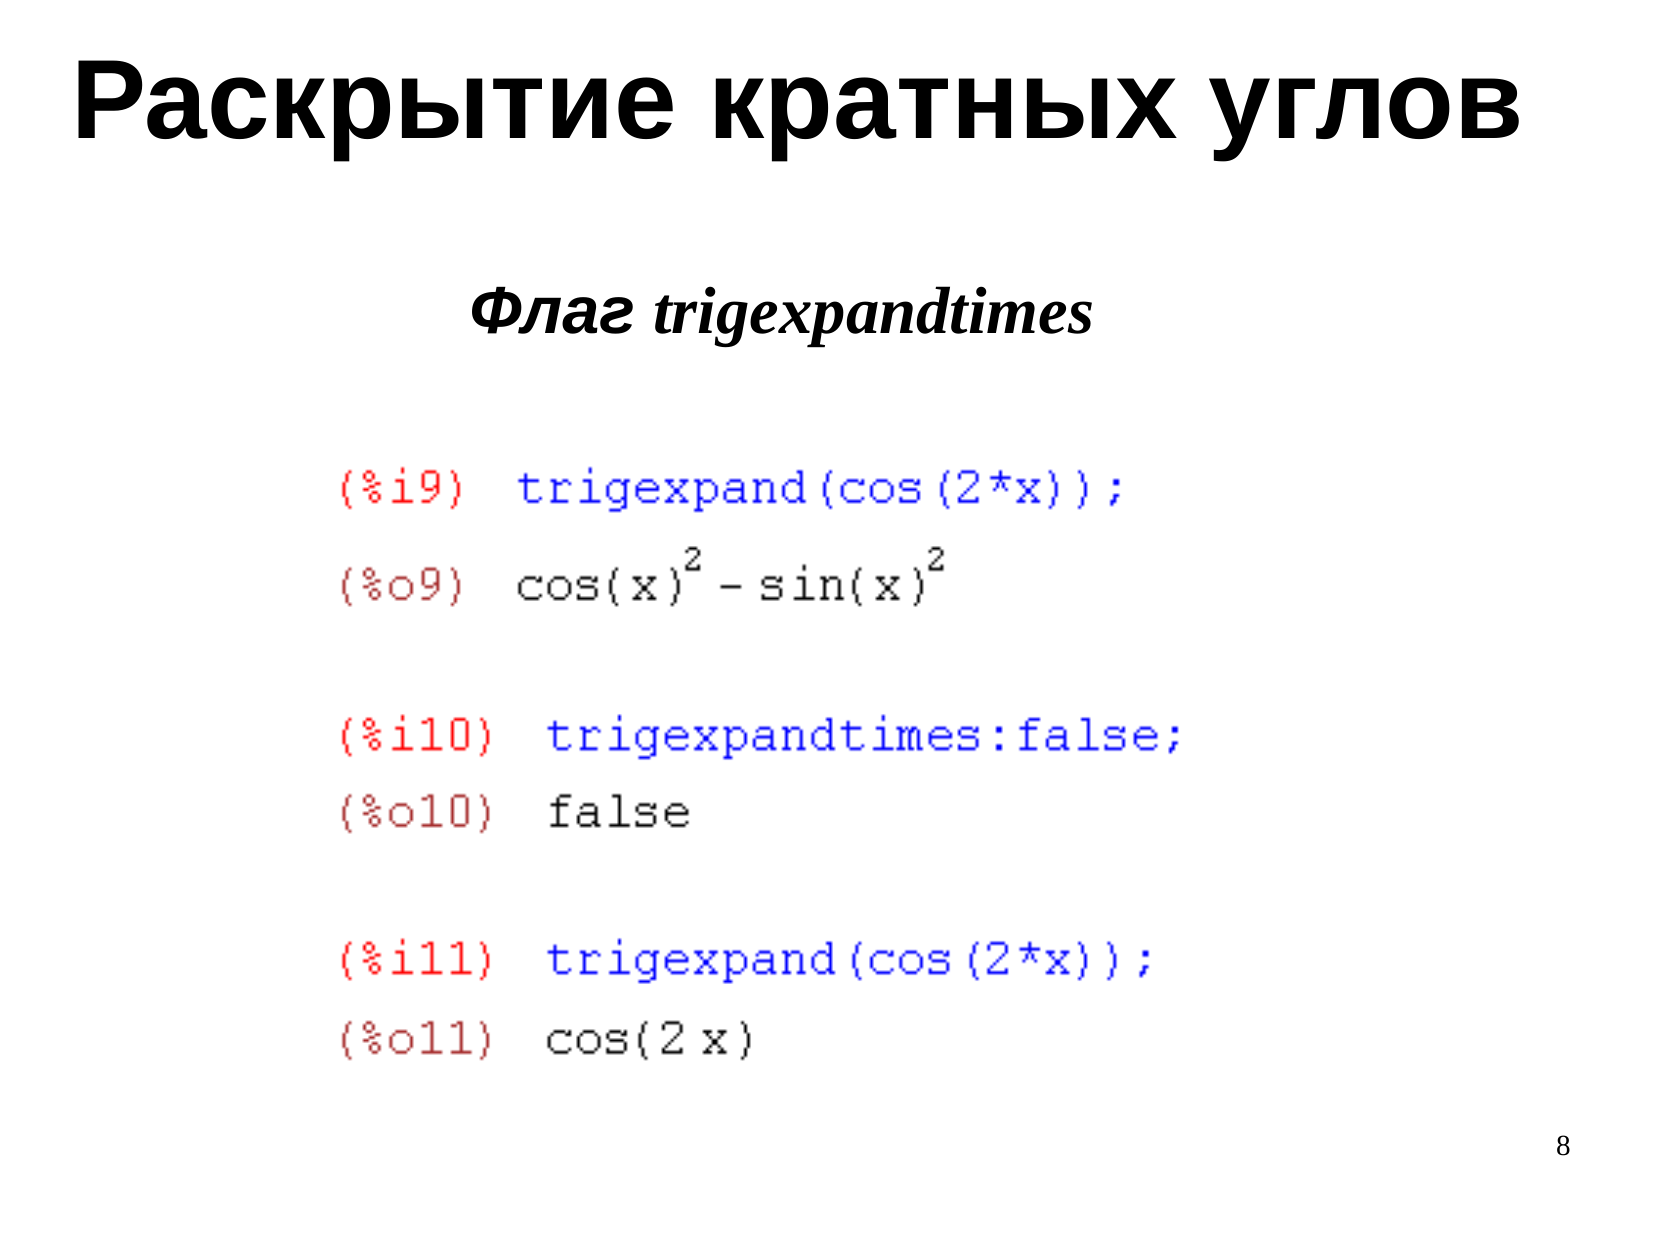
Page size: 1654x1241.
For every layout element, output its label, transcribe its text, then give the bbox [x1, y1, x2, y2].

text_box Флаг trigexpandtimes [29, 265, 1536, 421]
picture [323, 383, 1211, 1093]
text_box Раскрытие кратных углов [29, 29, 1565, 170]
